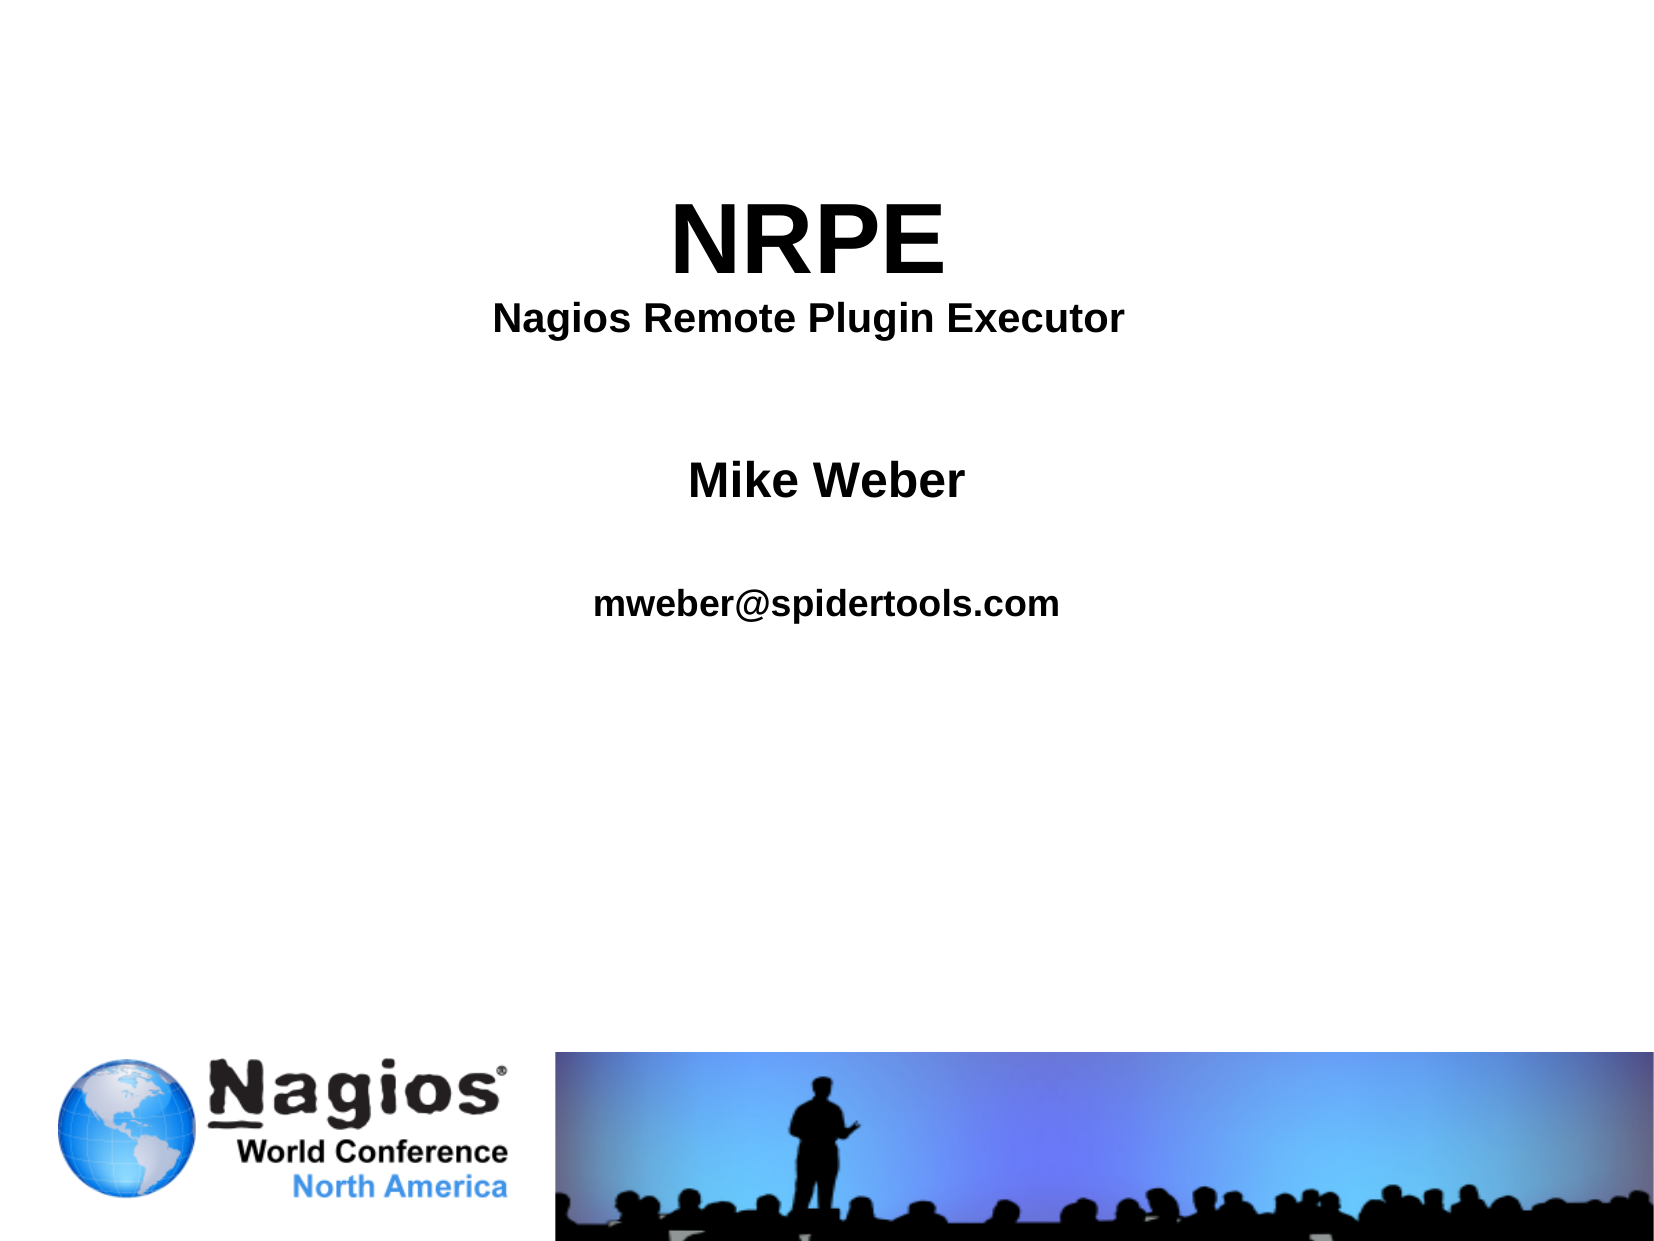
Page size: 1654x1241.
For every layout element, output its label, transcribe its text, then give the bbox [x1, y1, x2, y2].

picture [555, 1052, 1654, 1241]
text_box Mike Weber [0, 444, 1654, 516]
text_box mweber@spidertools.com [0, 574, 1654, 632]
text_box NRPE Nagios Remote Plugin Executor [477, 175, 1160, 349]
picture [58, 1058, 509, 1228]
